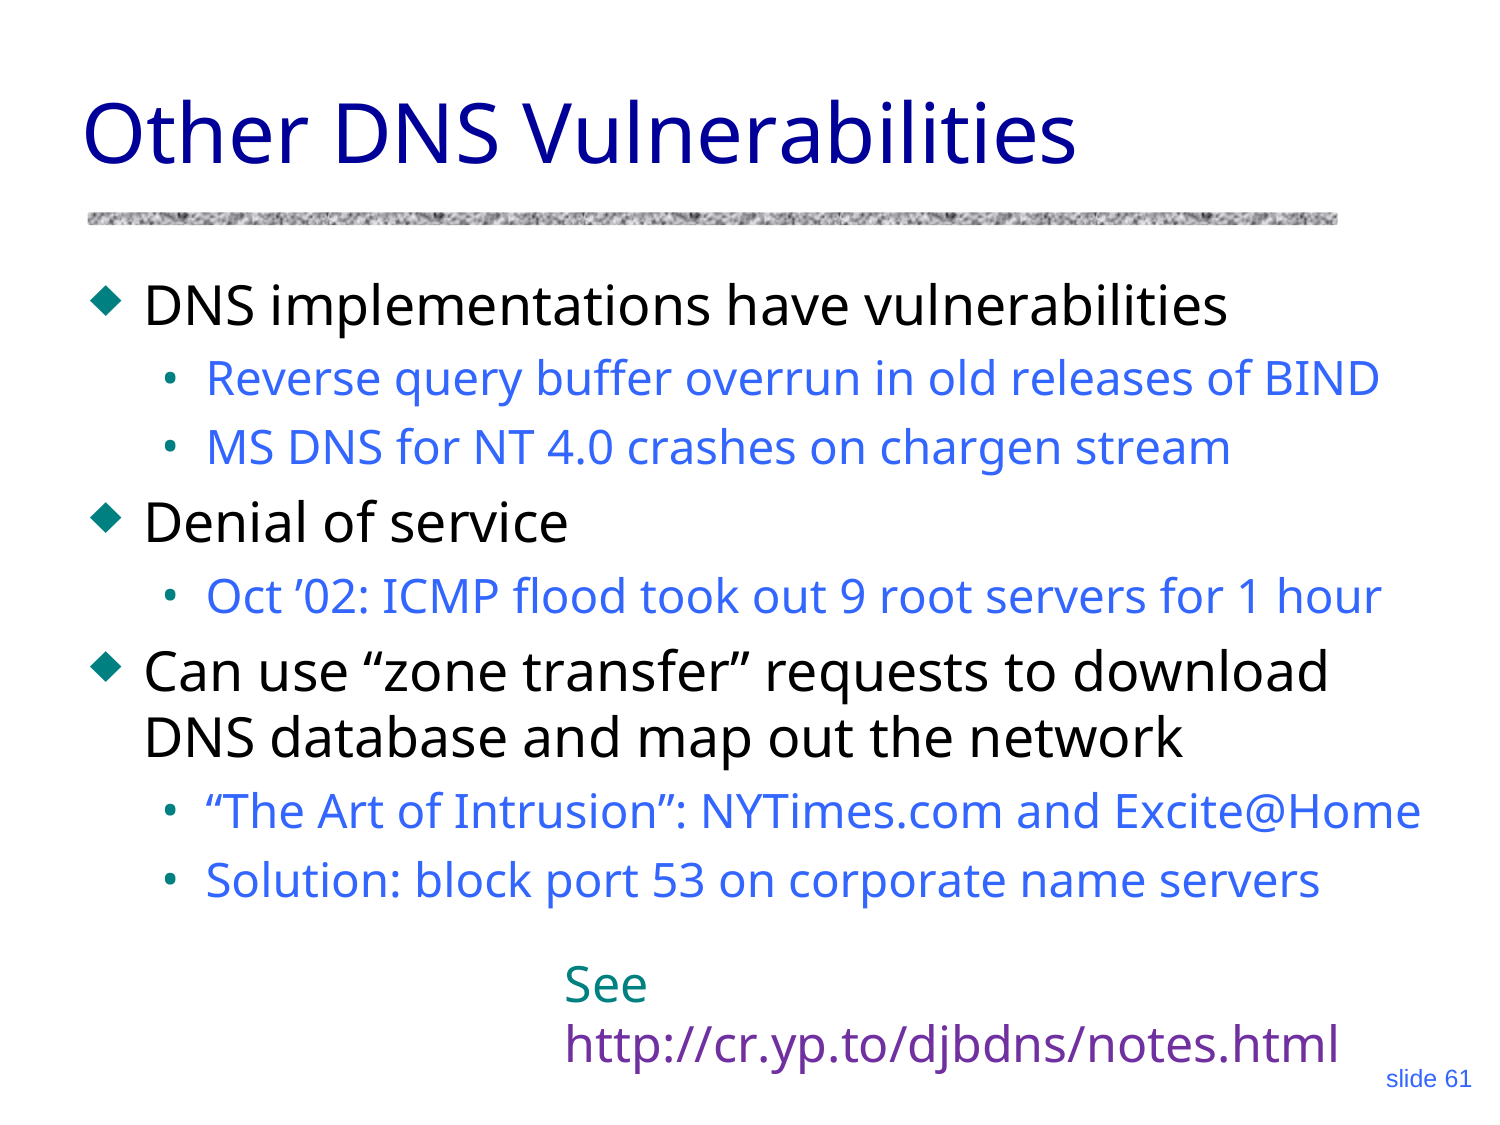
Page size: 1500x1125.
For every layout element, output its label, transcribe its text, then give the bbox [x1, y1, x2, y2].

list DNS implementations have vulnerabilities Reverse query buffer overrun in old releases of BIND MS DNS for NT 4.0 crashes on chargen stream Denial of service Oct ’02: ICMP flood took out 9 root servers for 1 hour Can use “zone transfer” requests to download DNS database and map out the network “The Art of Intrusion”: NYTimes.com and Excite@Home Solution: block port 53 on corporate name servers [74, 262, 1463, 1050]
title Other DNS Vulnerabilities [66, 37, 1342, 188]
picture [87, 212, 1338, 226]
text_box See http://cr.yp.to/djbdns/notes.html [550, 944, 1450, 1080]
text_box slide <number> [1174, 1025, 1488, 1101]
